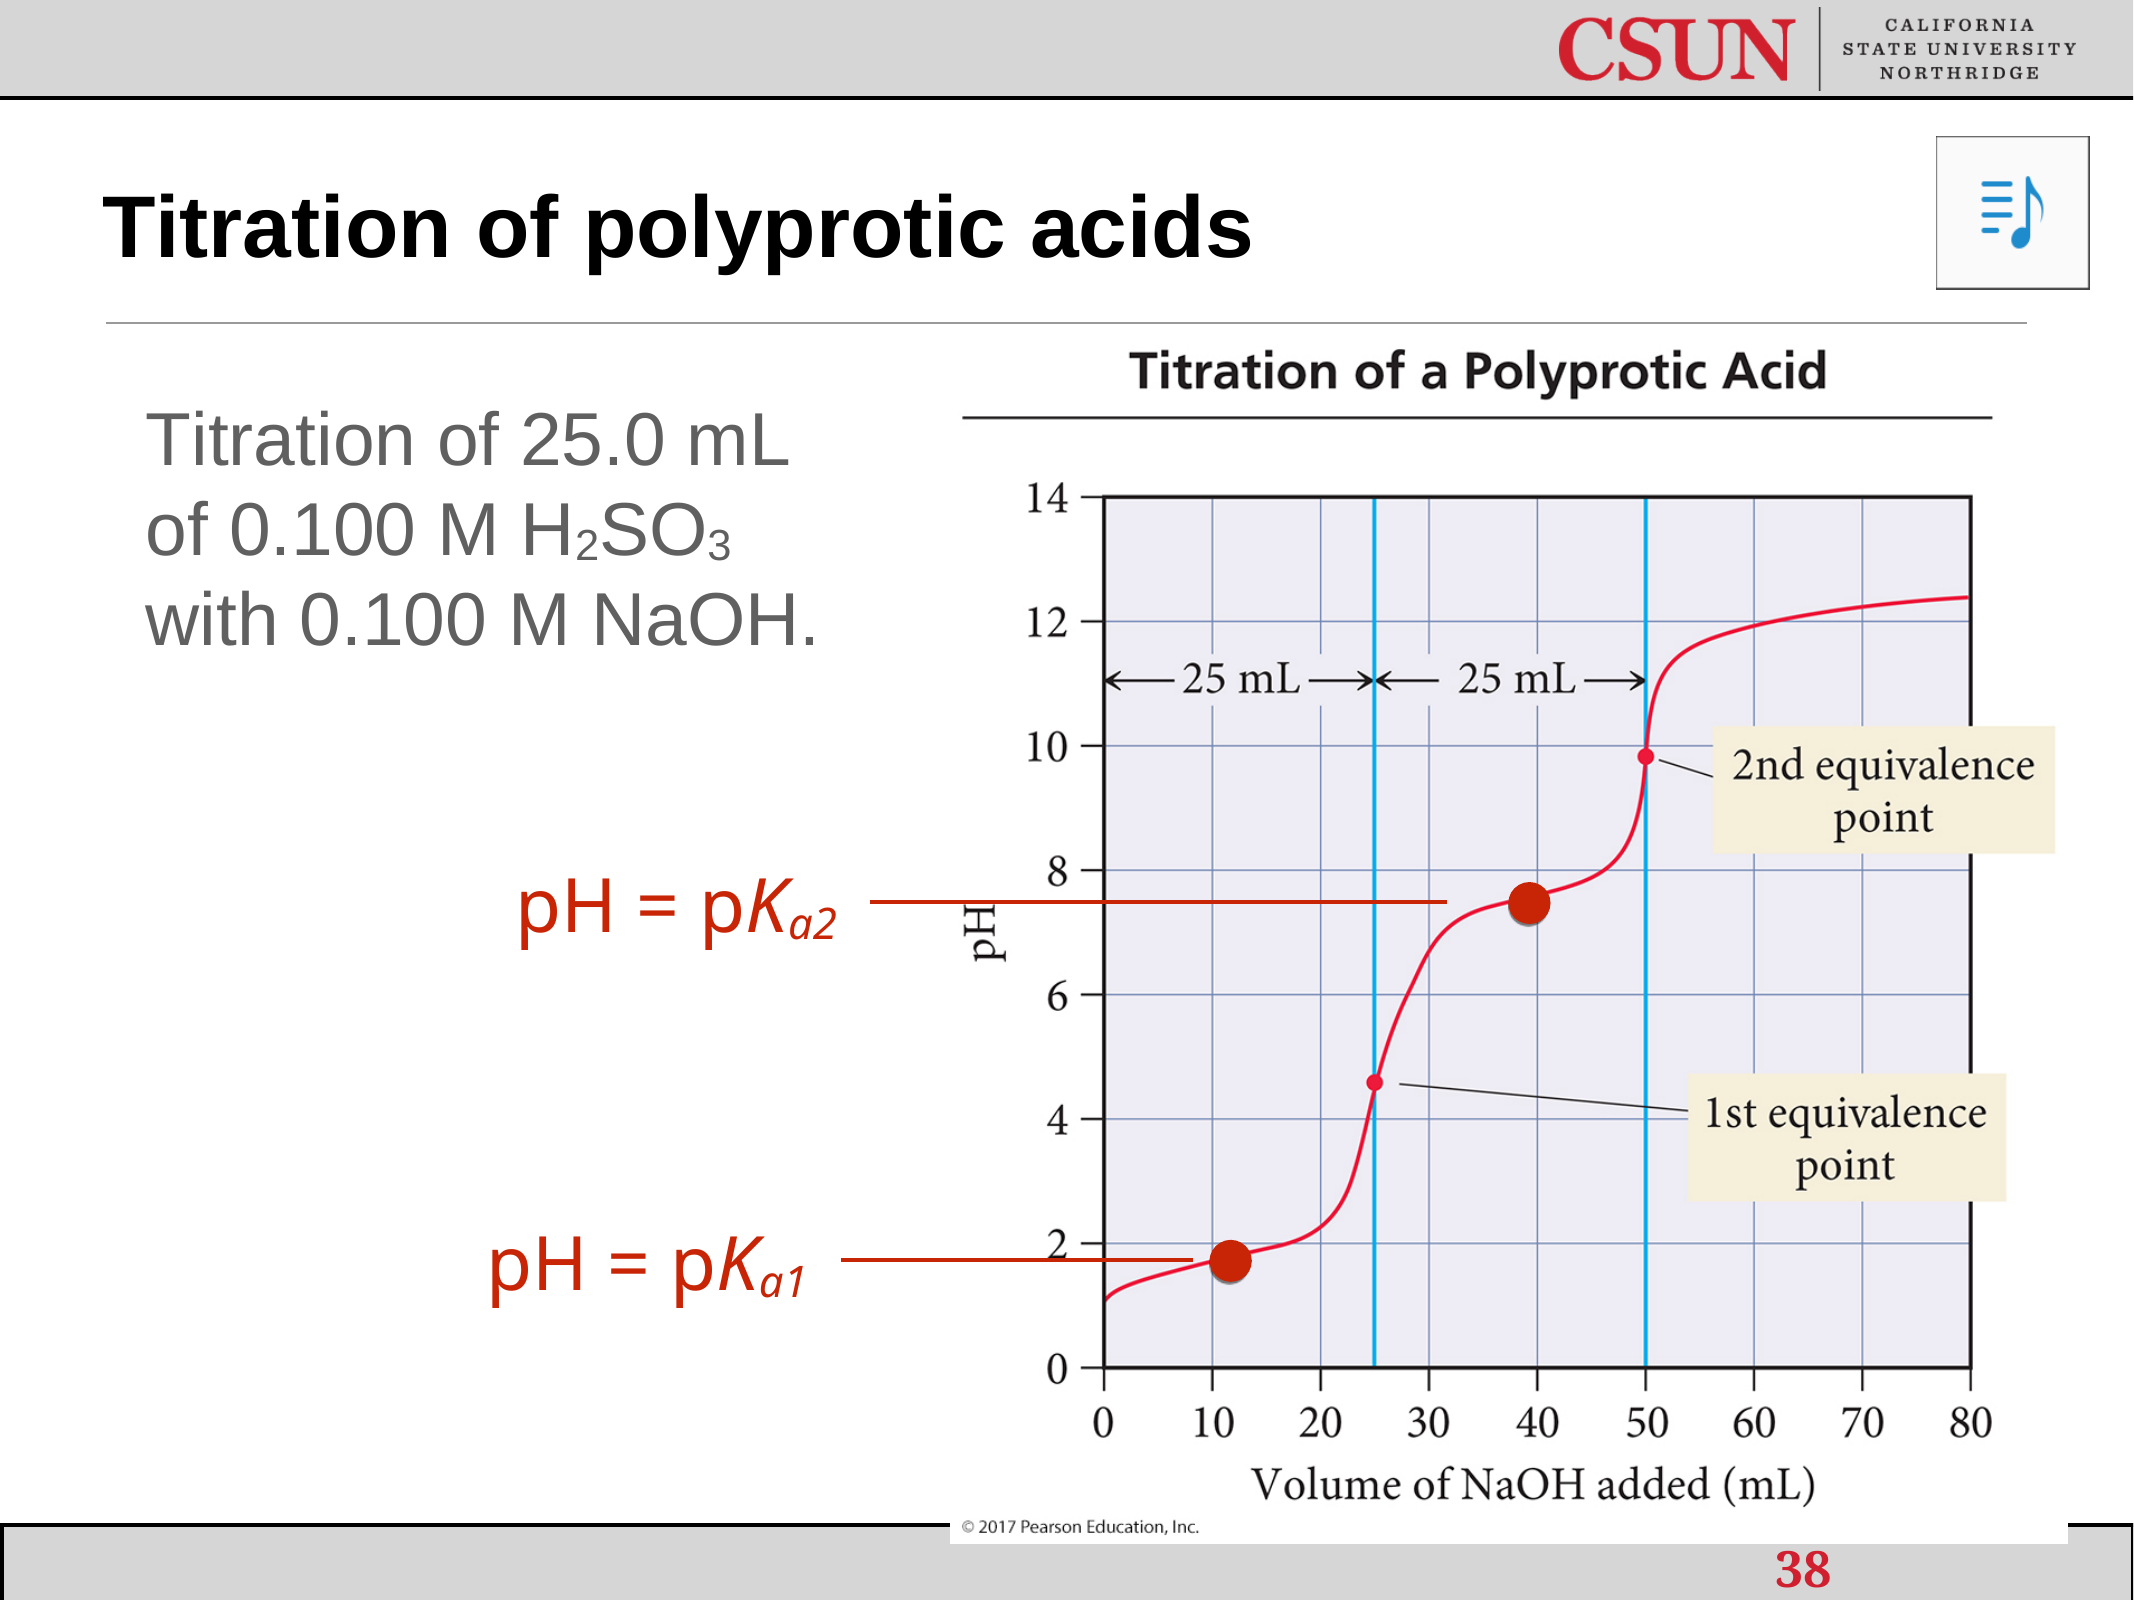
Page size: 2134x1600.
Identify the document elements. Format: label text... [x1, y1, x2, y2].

list Titration of 25.0 mL of 0.100 M H2SO3 with 0.100 M NaOH. [93, 382, 858, 742]
picture [1559, 7, 2076, 91]
text_box [1508, 882, 1551, 925]
text_box [1935, 135, 2091, 291]
text_box [1209, 1239, 1252, 1282]
text_box pH = pKa1 [478, 1207, 817, 1315]
title Titration of polyprotic acids [93, 104, 2040, 284]
picture [950, 337, 2068, 1544]
text_box pH = pKa2 [507, 849, 846, 957]
